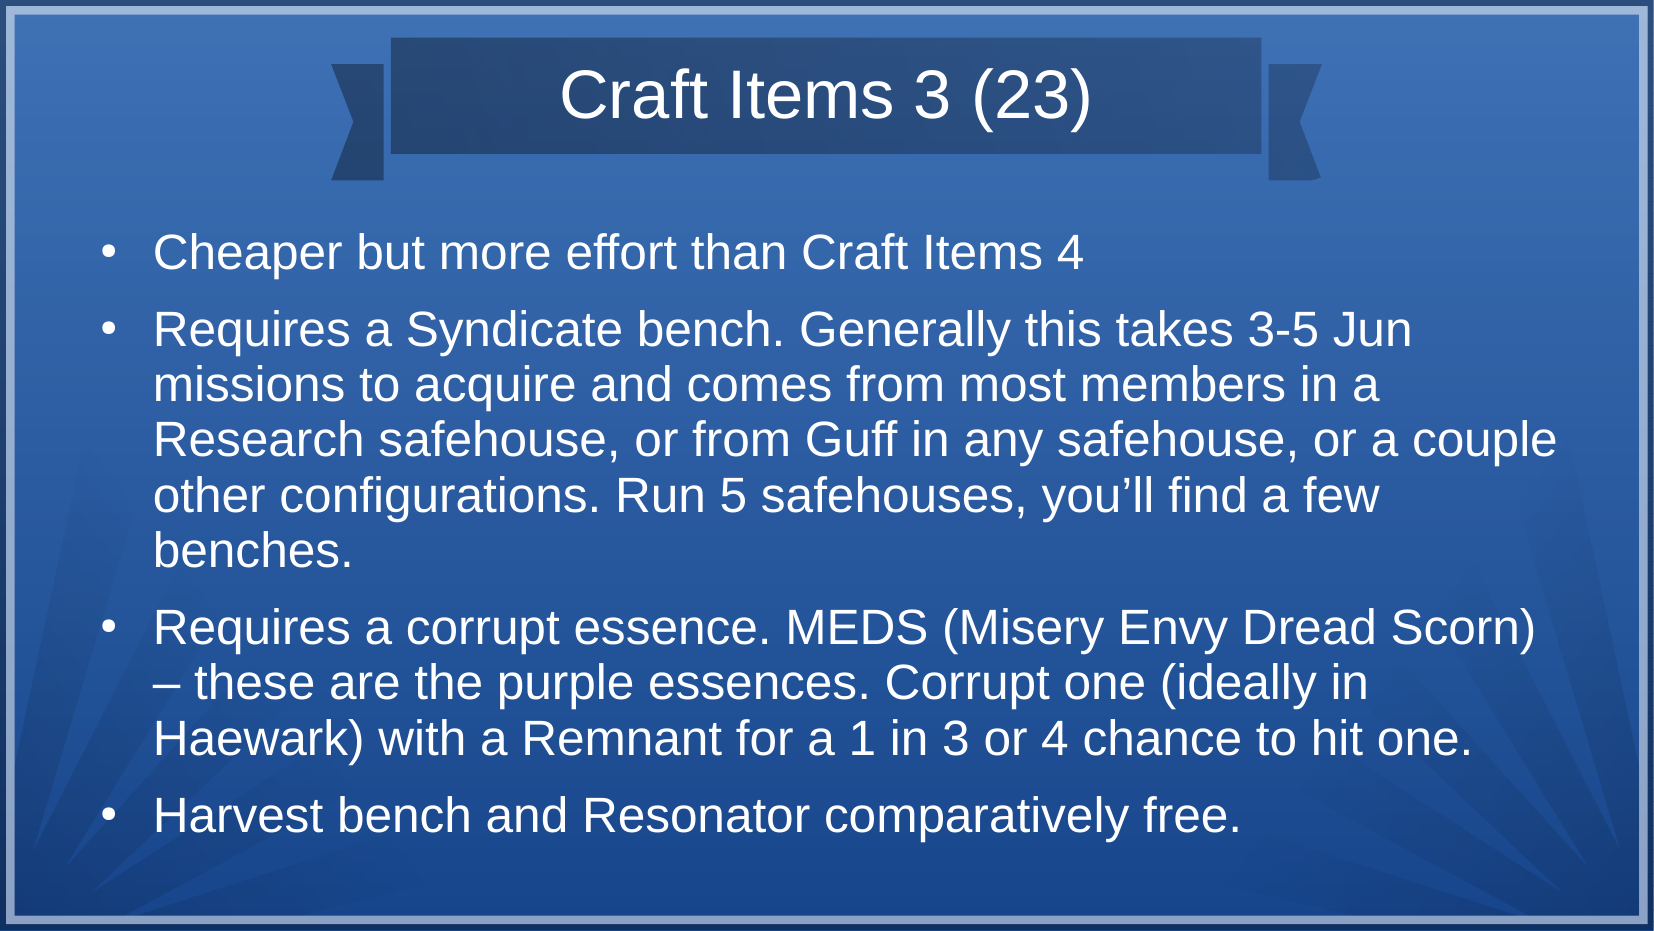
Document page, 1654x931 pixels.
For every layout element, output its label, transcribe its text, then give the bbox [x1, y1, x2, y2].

list Cheaper but more effort than Craft Items 4 Requires a Syndicate bench. Generally this takes 3-5 Jun missions to acquire and comes from most members in a Research safehouse, or from Guff in any safehouse, or a couple other configurations. Run 5 safehouses, you’ll find a few benches. Requires a corrupt essence. MEDS (Misery Envy Dread Scorn) – these are the purple essences. Corrupt one (ideally in Haewark) with a Remnant for a 1 in 3 or 4 chance to hit one. Harvest bench and Resonator comparatively free. [82, 224, 1571, 848]
title Craft Items 3 (23) [389, 35, 1264, 154]
